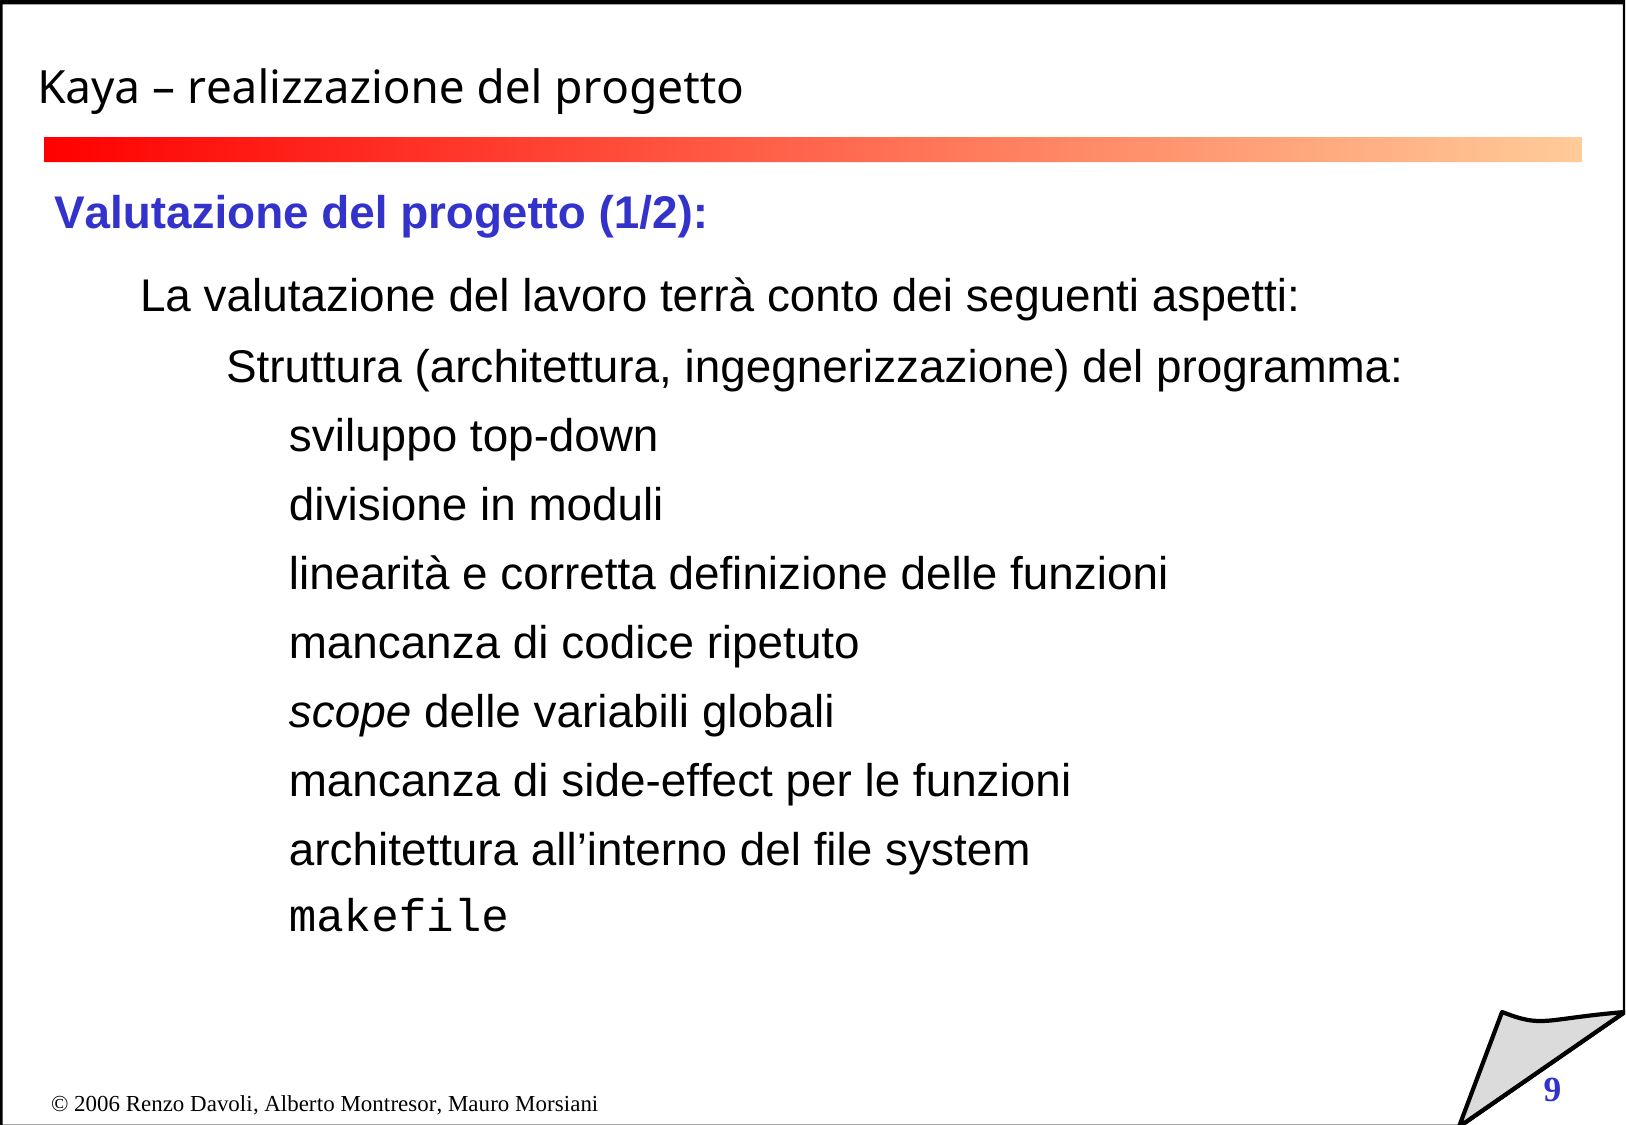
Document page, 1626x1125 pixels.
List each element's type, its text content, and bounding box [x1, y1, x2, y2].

title Kaya – realizzazione del progetto [37, 44, 1588, 131]
list Valutazione del progetto (1/2): La valutazione del lavoro terrà conto dei seguenti aspetti: Struttura (architettura, ingegnerizzazione) del programma: sviluppo top-down divisione in moduli linearità e corretta definizione delle funzioni mancanza di codice ripetuto scope delle variabili globali mancanza di side-effect per le funzioni architettura all’interno del file system makefile [54, 187, 1571, 1095]
